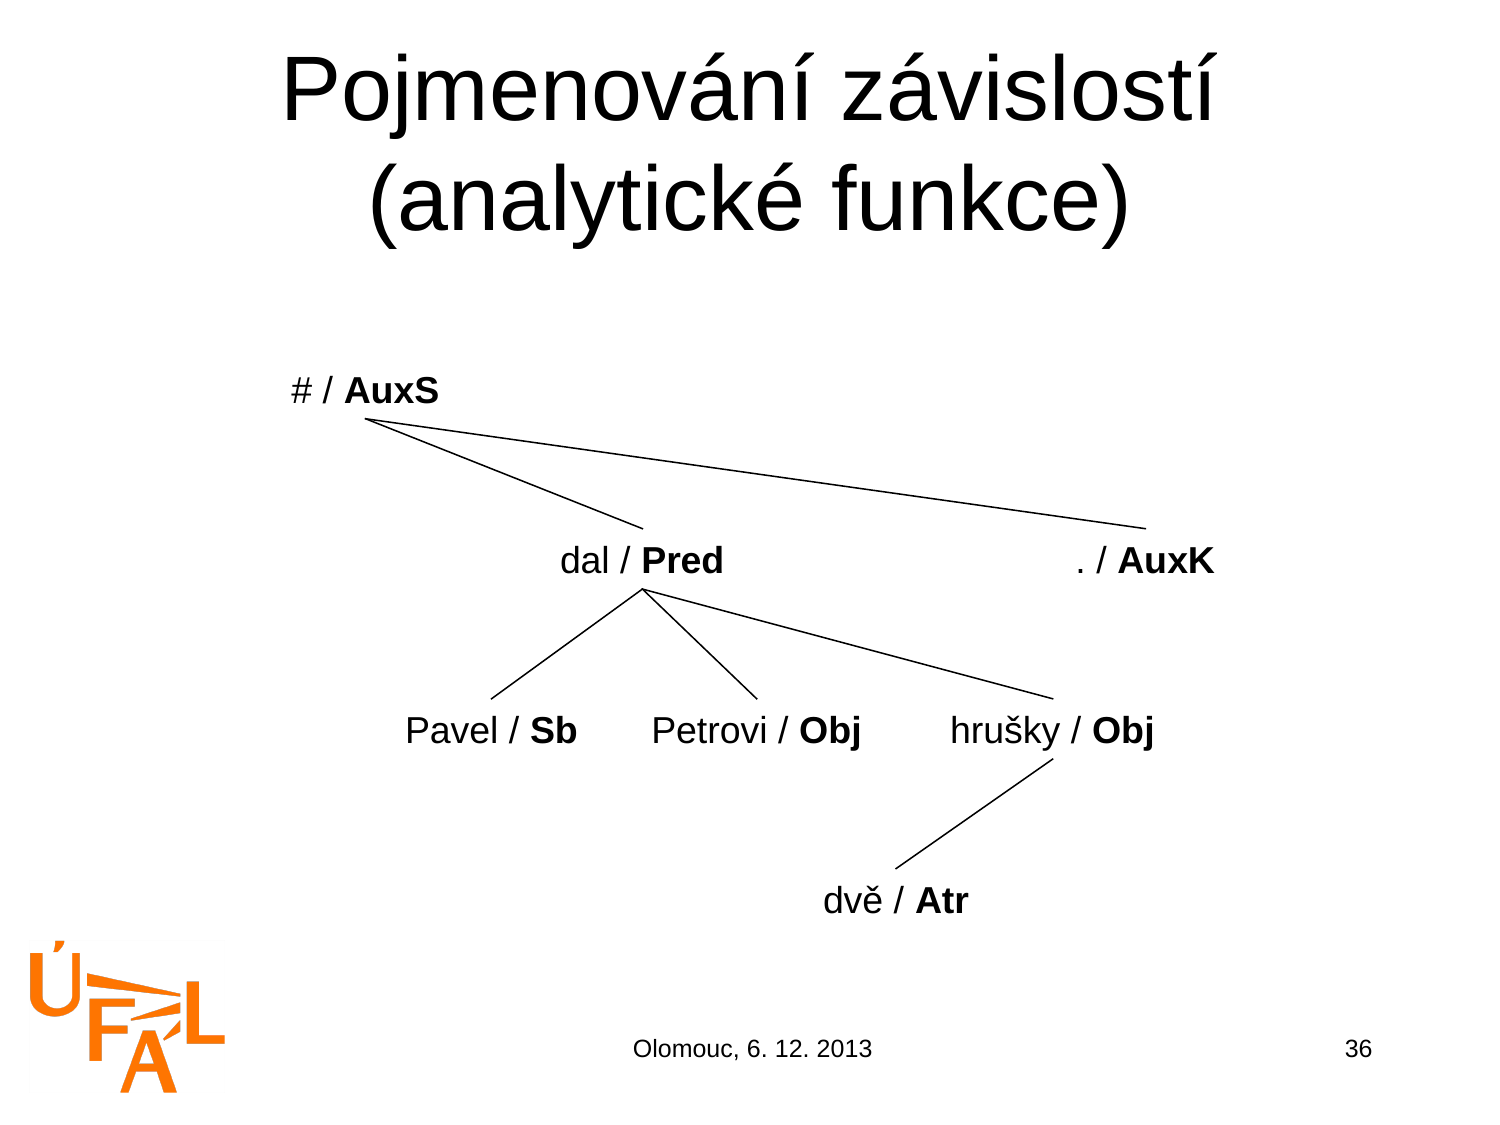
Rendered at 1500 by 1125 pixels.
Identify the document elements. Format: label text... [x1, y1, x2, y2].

title Pojmenování závislostí (analytické funkce) [75, 14, 1426, 263]
text_box hrušky / Obj [935, 698, 1170, 760]
text_box dvě / Atr [808, 868, 984, 929]
text_box Petrovi / Obj [636, 698, 877, 760]
text_box Pavel / Sb [390, 698, 593, 760]
text_box # / AuxS [276, 358, 455, 419]
picture [29, 940, 225, 1093]
text_box dal / Pred [545, 528, 740, 590]
text_box . / AuxK [1060, 528, 1231, 590]
